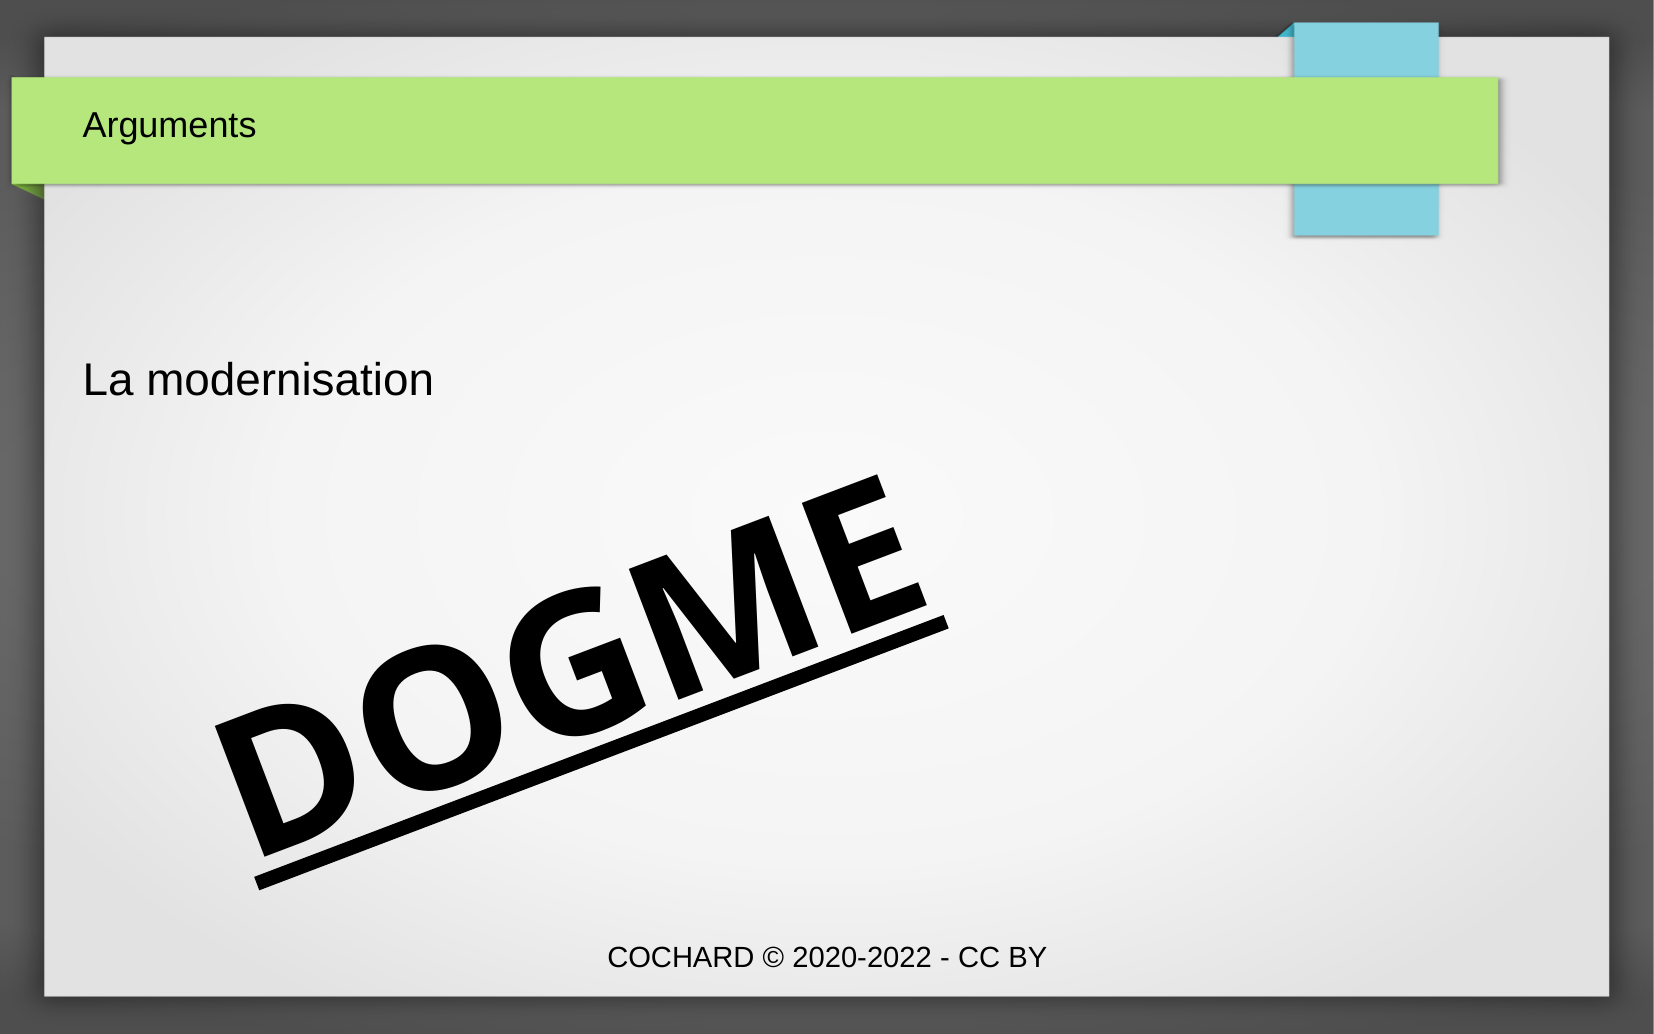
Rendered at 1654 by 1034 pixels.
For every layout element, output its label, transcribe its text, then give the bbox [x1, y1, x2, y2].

list La modernisation [82, 249, 1571, 849]
picture [0, 0, 1654, 1034]
text_box DOGME [93, 345, 1040, 976]
title Arguments [82, 39, 1235, 210]
